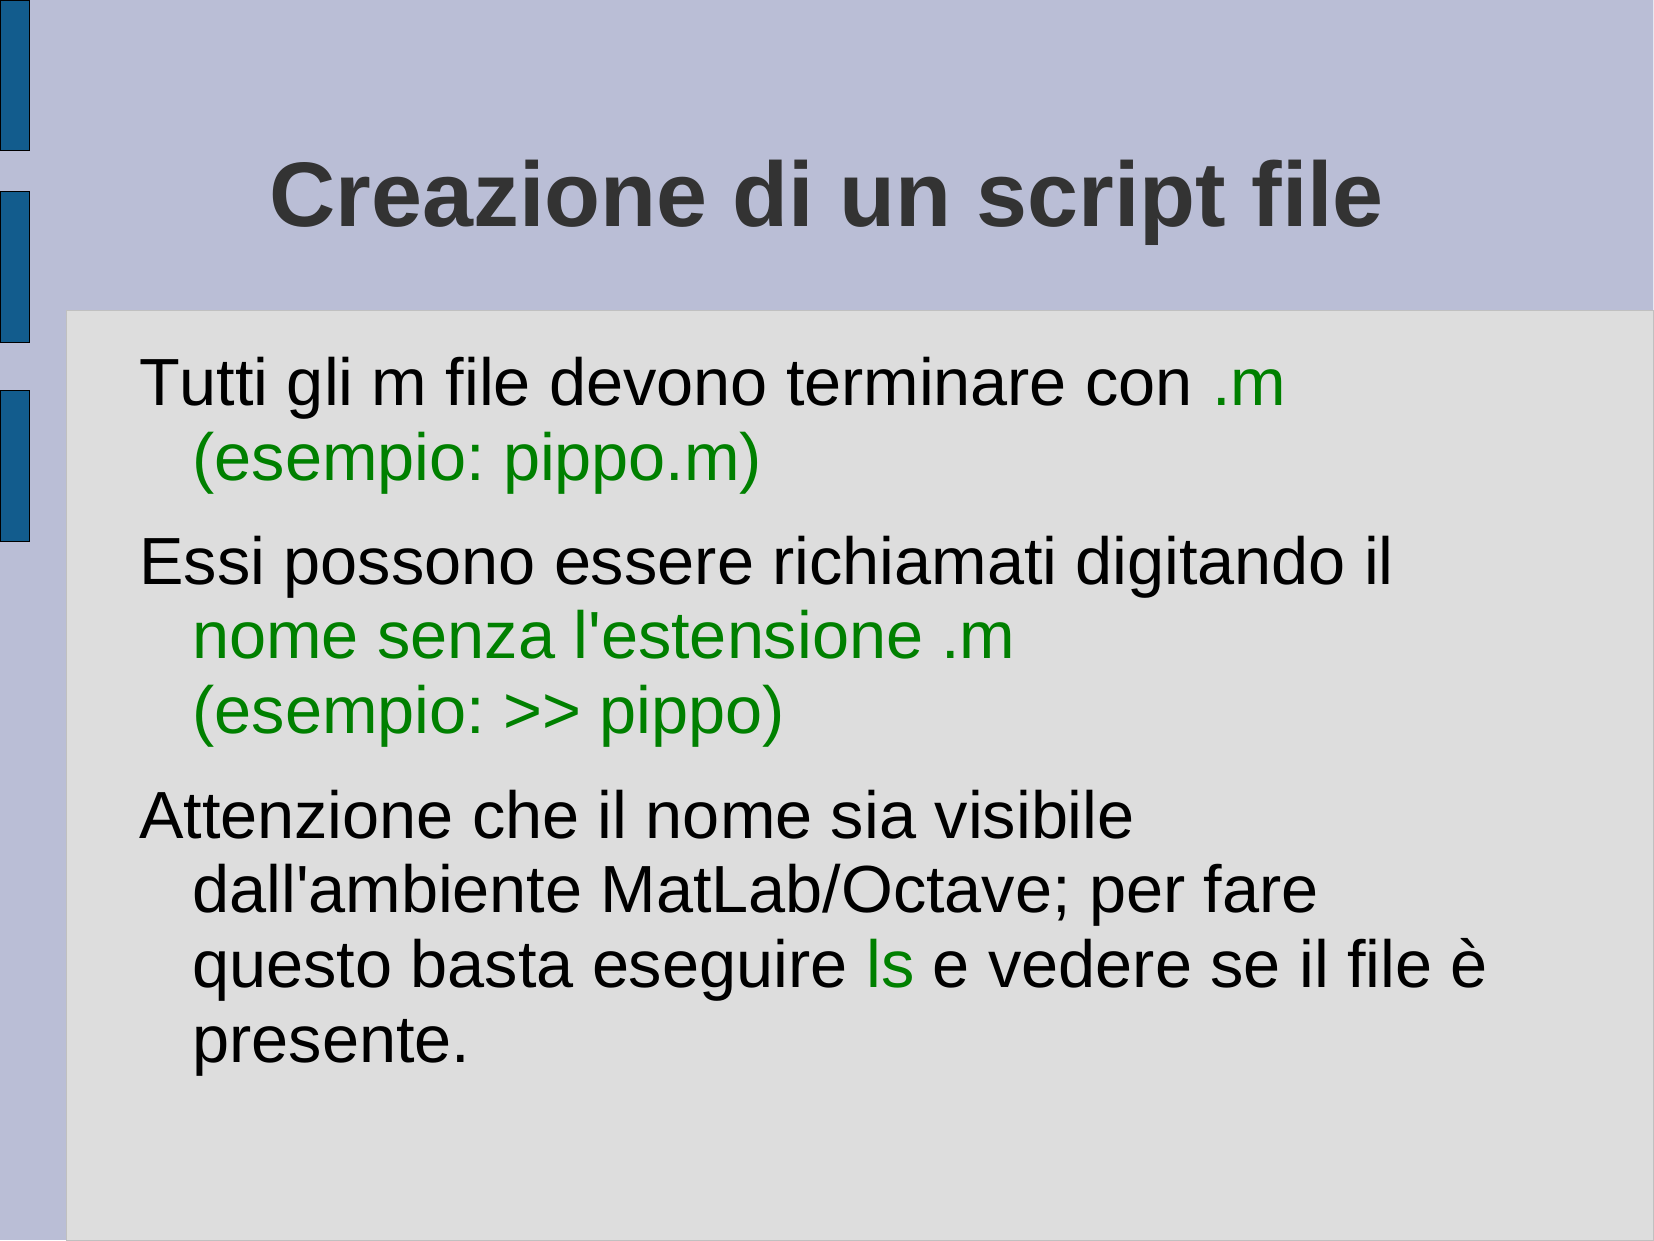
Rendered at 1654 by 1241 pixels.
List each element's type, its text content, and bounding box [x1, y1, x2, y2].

list Tutti gli m file devono terminare con .m (esempio: pippo.m) Essi possono essere richiamati digitando il nome senza l'estensione .m (esempio: >> pippo) Attenzione che il nome sia visibile dall'ambiente MatLab/Octave; per fare questo basta eseguire ls e vedere se il file è presente. [121, 344, 1534, 1112]
title Creazione di un script file [121, 98, 1534, 291]
